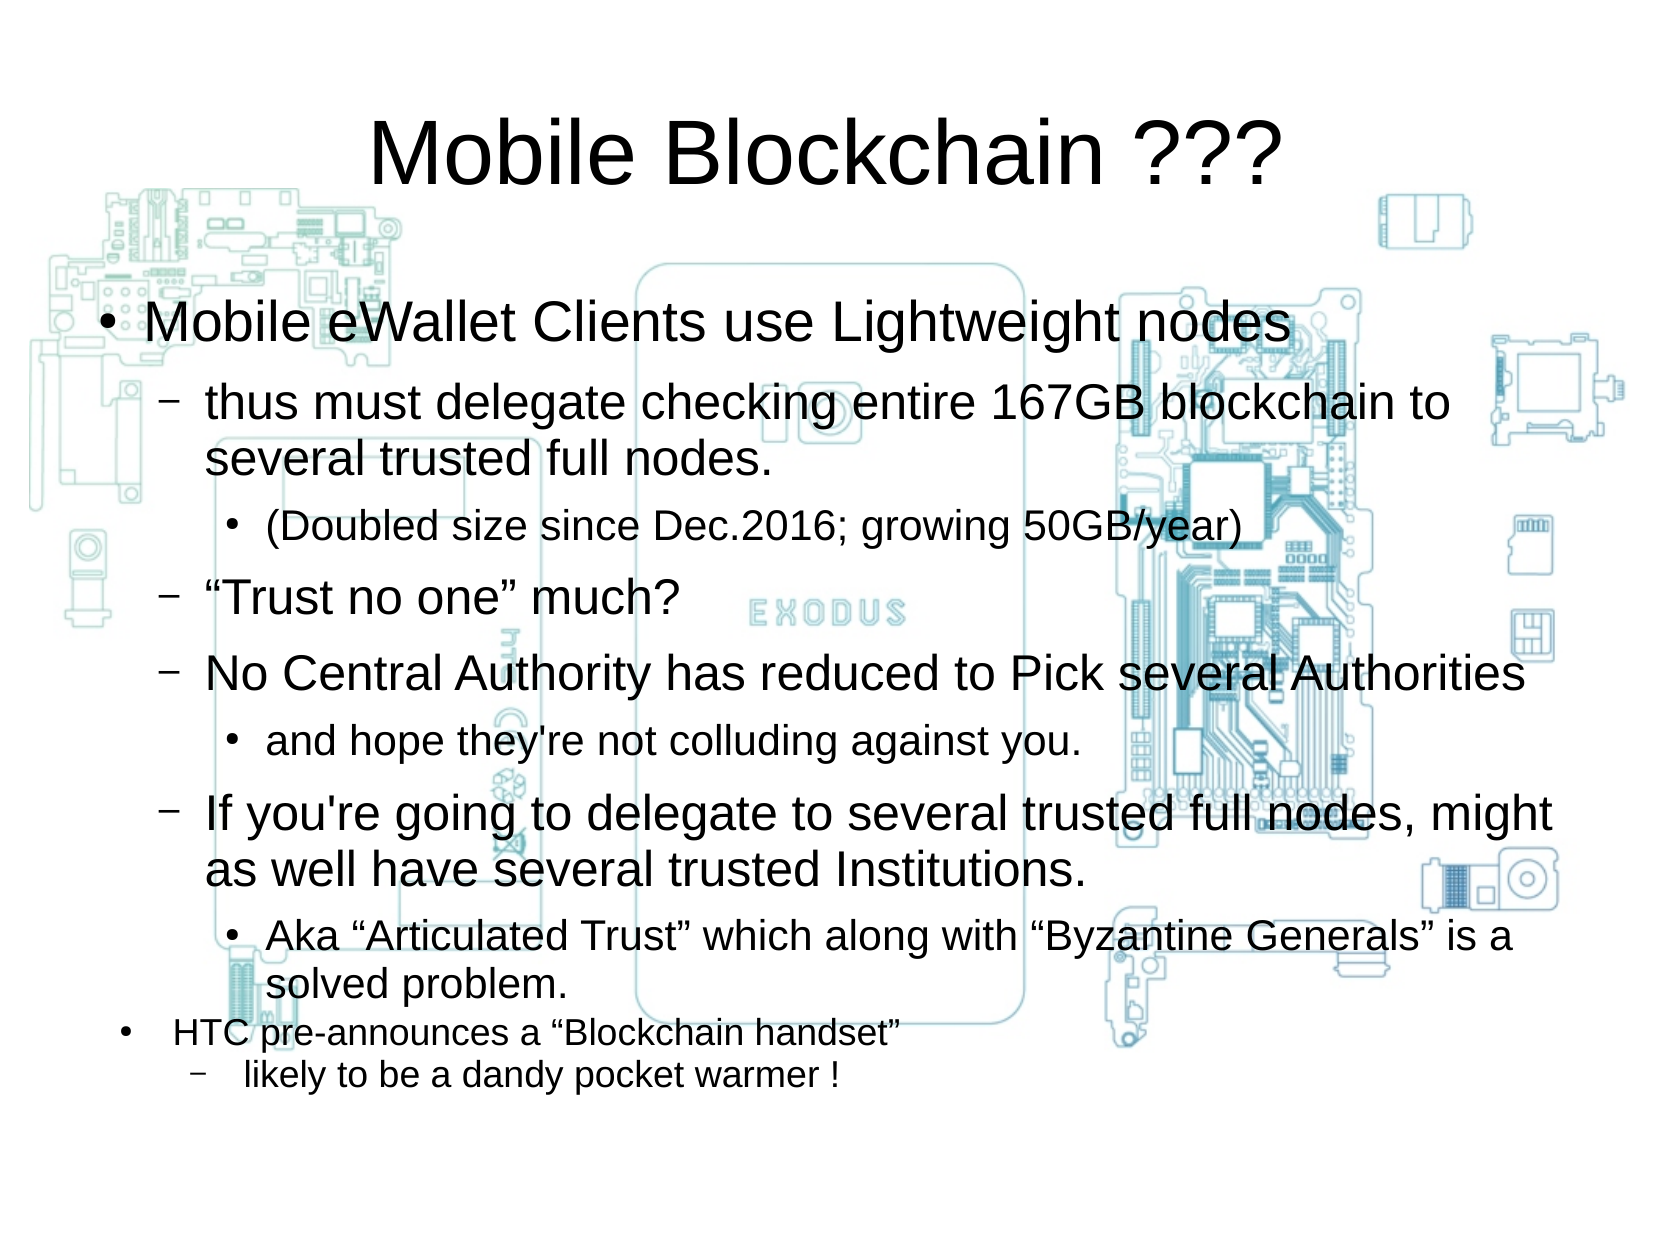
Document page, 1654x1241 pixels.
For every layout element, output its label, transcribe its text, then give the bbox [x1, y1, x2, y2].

list Mobile eWallet Clients use Lightweight nodes thus must delegate checking entire 167GB blockchain to several trusted full nodes. (Doubled size since Dec.2016; growing 50GB/year) “Trust no one” much? No Central Authority has reduced to Pick several Authorities and hope they're not colluding against you. If you're going to delegate to several trusted full nodes, might as well have several trusted Institutions. Aka “Articulated Trust” which along with “Byzantine Generals” is a solved problem. [82, 290, 1571, 1010]
picture [29, 188, 1630, 1053]
text_box HTC pre-announces a “Blockchain handset” likely to be a dandy pocket warmer ! [86, 1004, 1490, 1183]
title Mobile Blockchain ??? [82, 49, 1571, 257]
